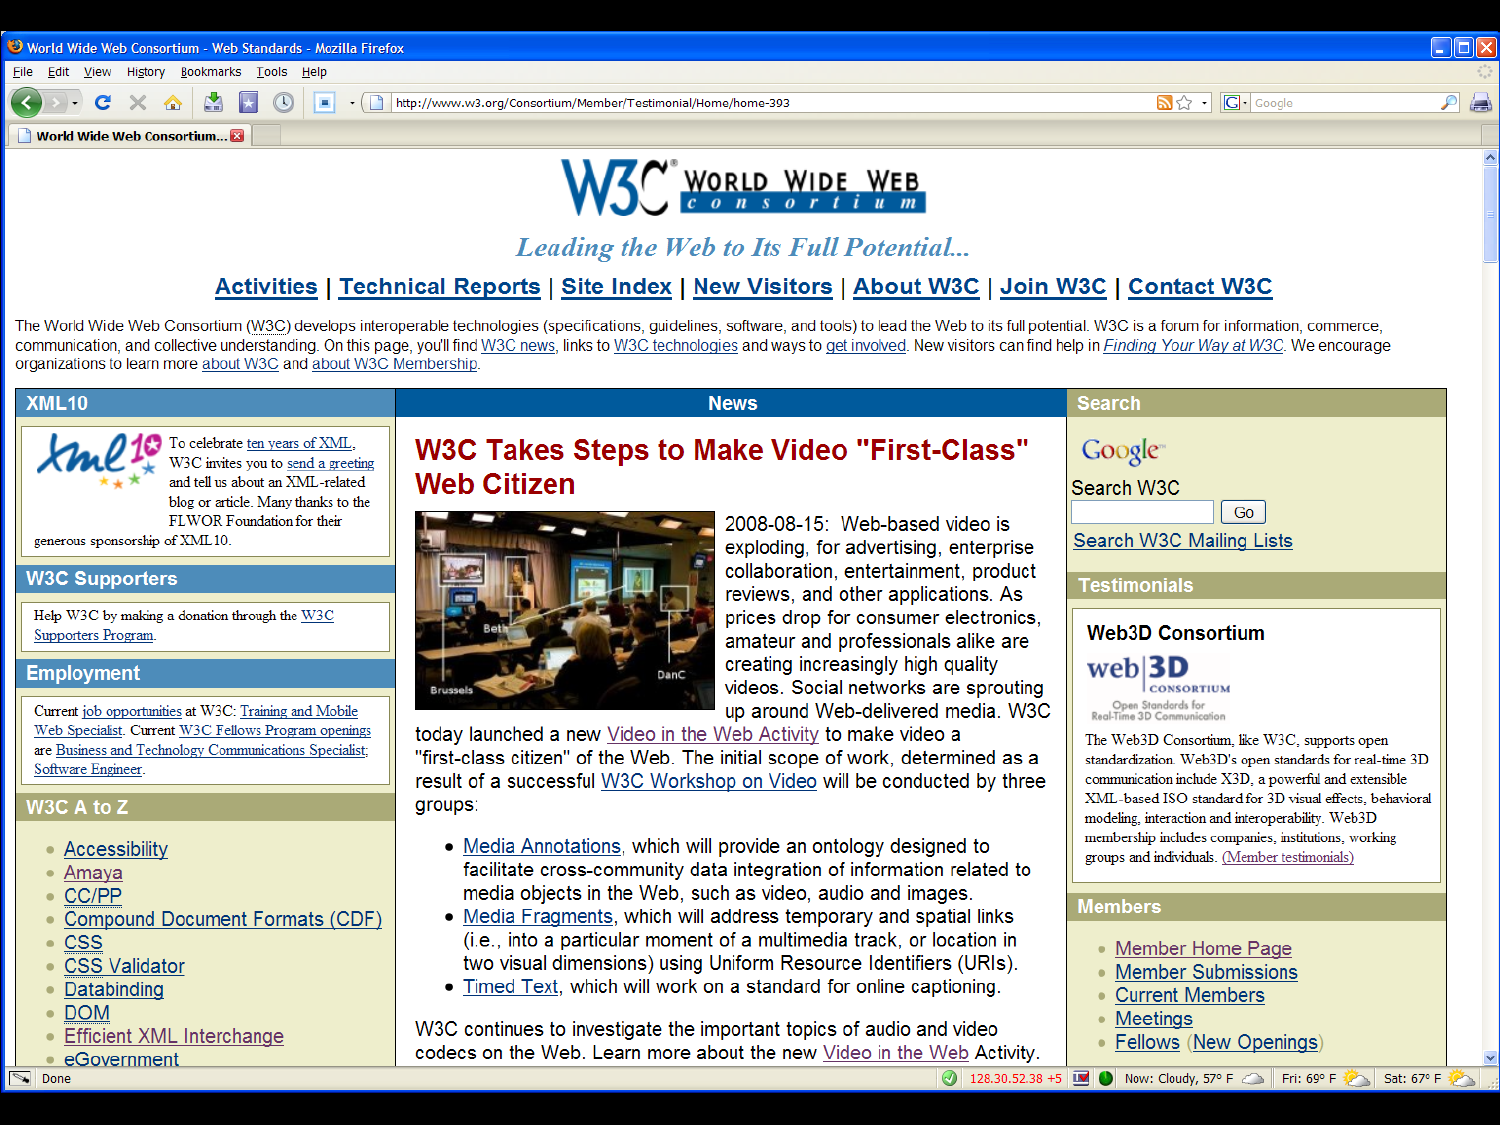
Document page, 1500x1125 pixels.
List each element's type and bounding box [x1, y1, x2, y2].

picture [1, 31, 1500, 1093]
text_box [0, 0, 1500, 1125]
